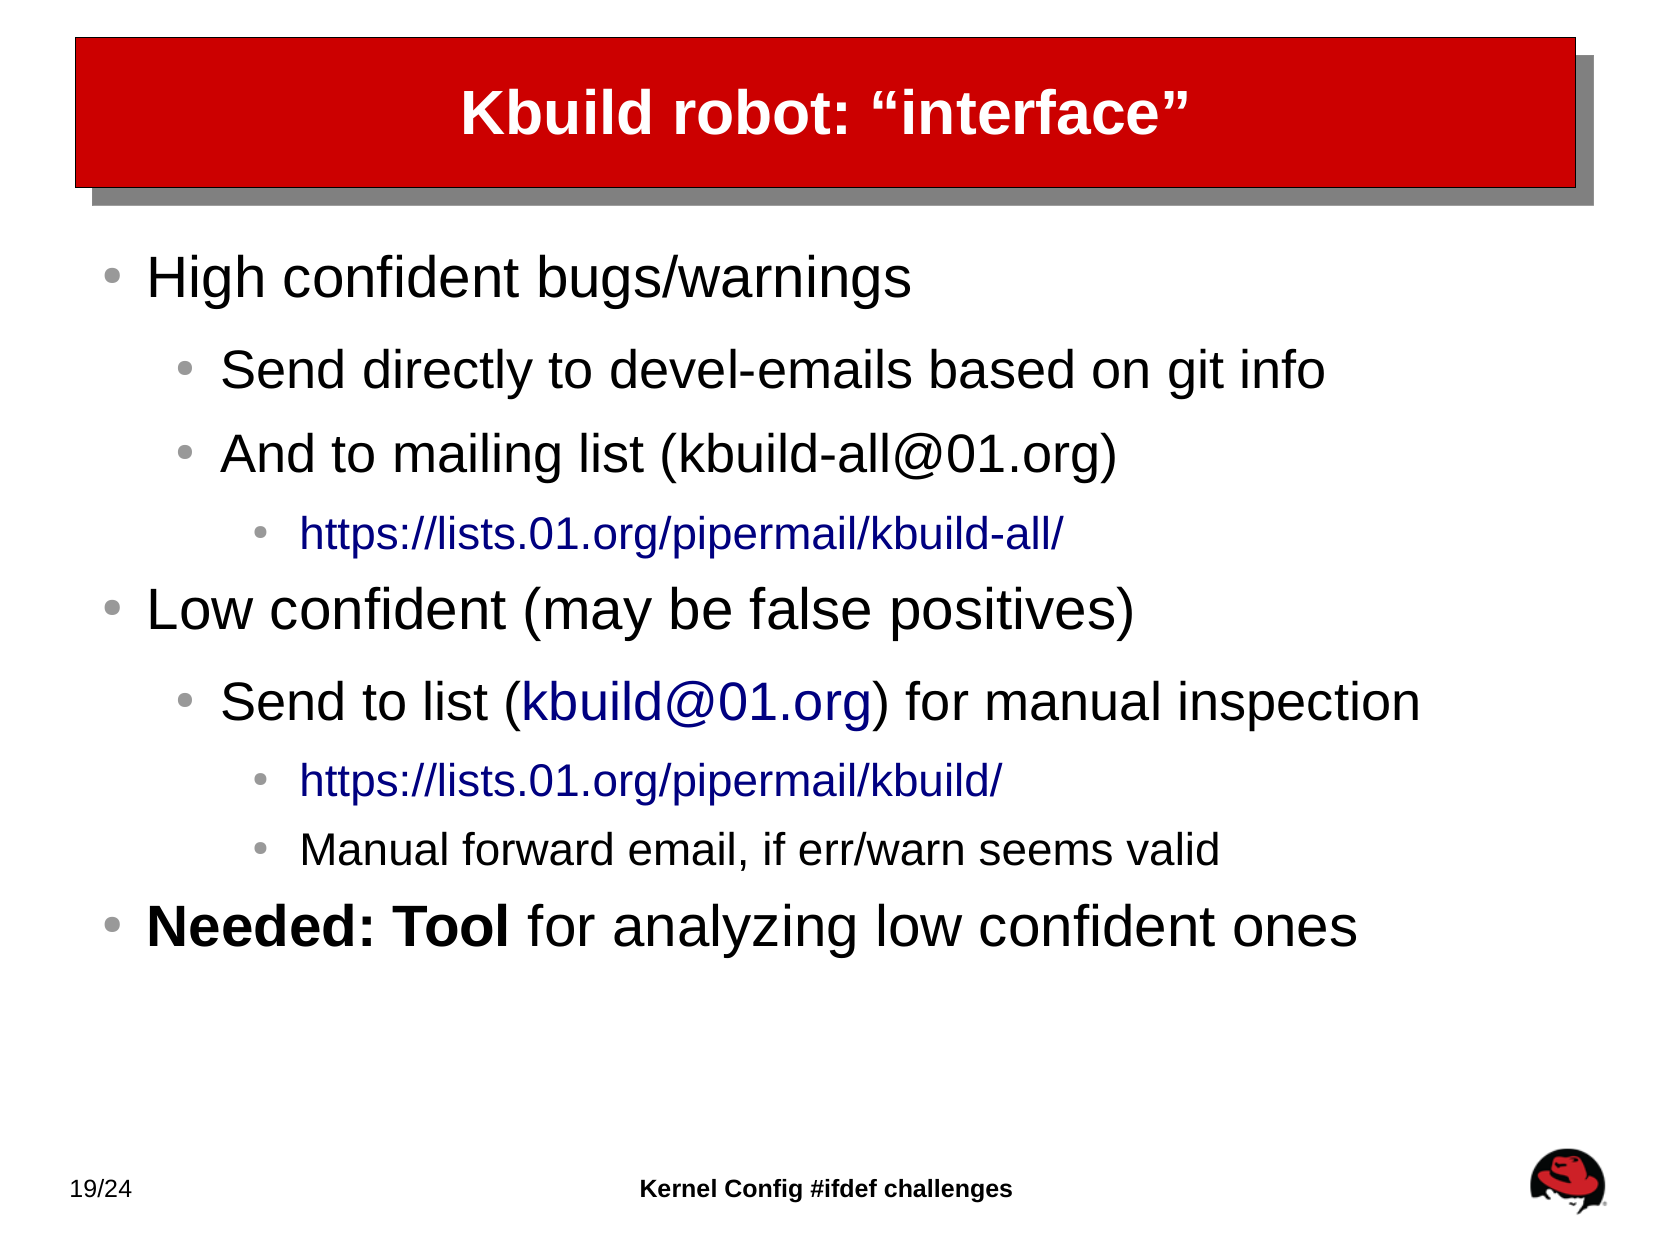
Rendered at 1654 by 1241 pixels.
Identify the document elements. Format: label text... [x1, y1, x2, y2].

list High confident bugs/warnings Send directly to devel-emails based on git info And to mailing list (kbuild-all@01.org) https://lists.01.org/pipermail/kbuild-all/ Low confident (may be false positives) Send to list (kbuild@01.org) for manual inspection https://lists.01.org/pipermail/kbuild/ Manual forward email, if err/warn seems valid Needed: Tool for analyzing low confident ones [86, 244, 1576, 1039]
picture [1529, 1146, 1613, 1224]
title Kbuild robot: “interface” [82, 37, 1571, 188]
